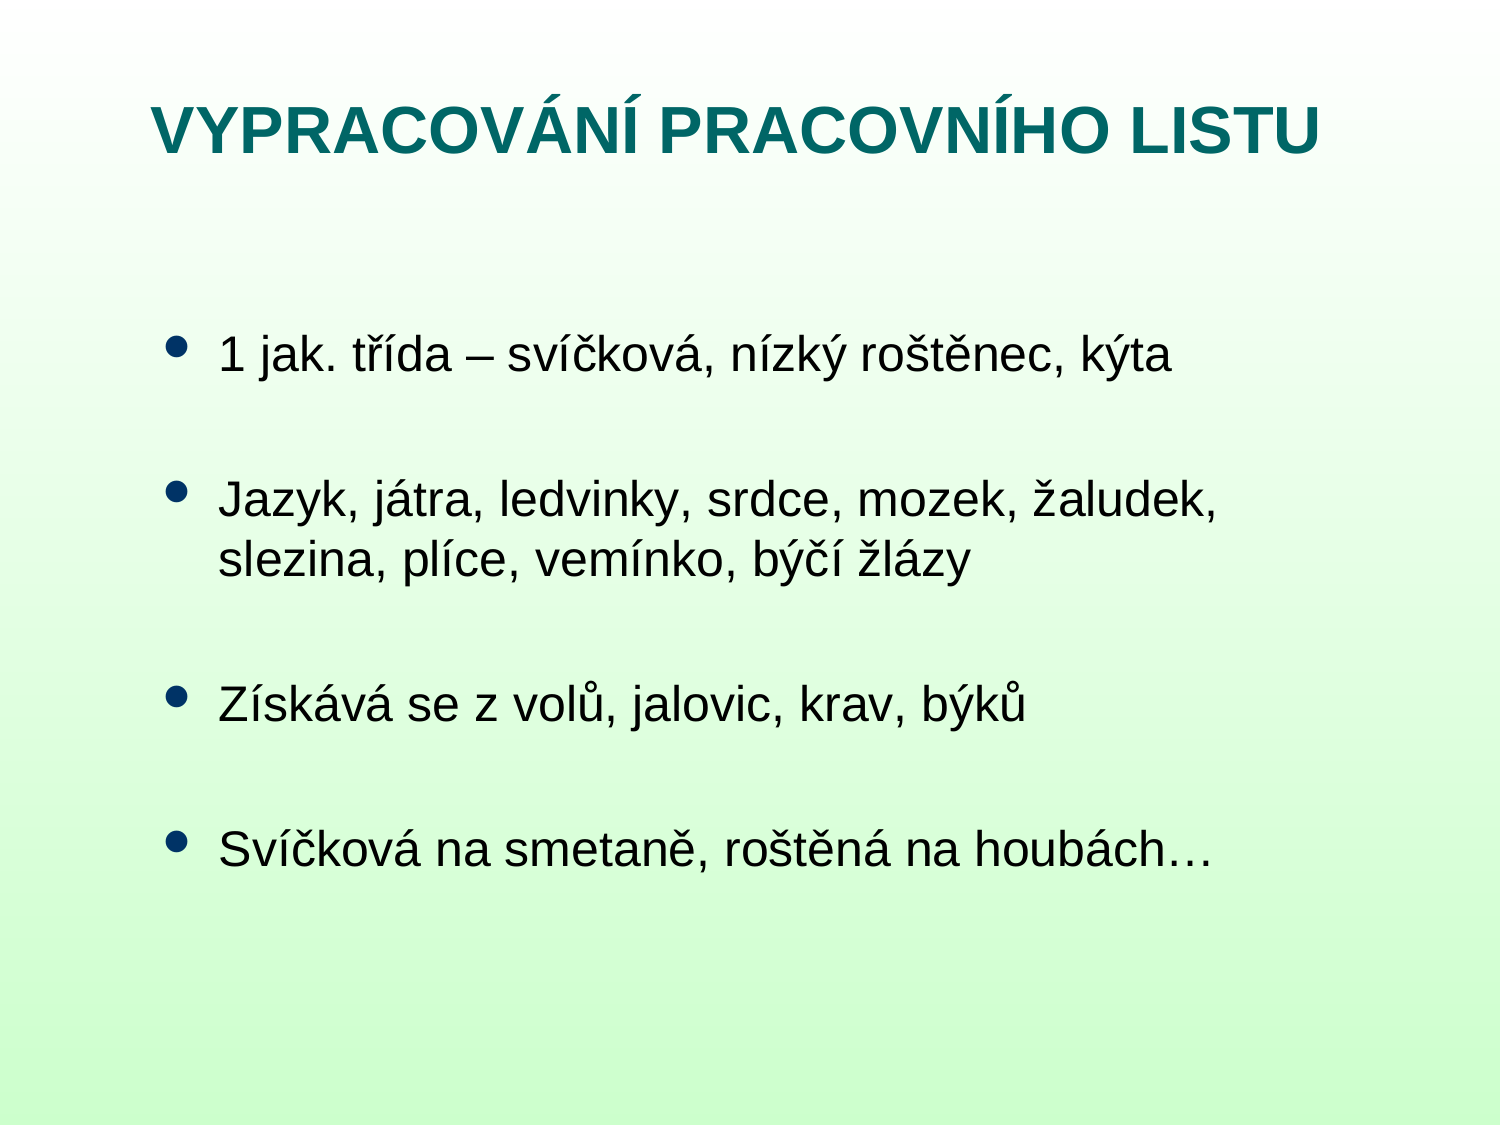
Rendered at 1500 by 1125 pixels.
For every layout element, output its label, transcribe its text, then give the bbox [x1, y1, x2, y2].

title VYPRACOVÁNÍ PRACOVNÍHO LISTU [135, 11, 1413, 176]
list 1 jak. třída – svíčková, nízký roštěnec, kýta Jazyk, játra, ledvinky, srdce, mozek, žaludek, slezina, plíce, vemínko, býčí žlázy Získává se z volů, jalovic, krav, býků Svíčková na smetaně, roštěná na houbách… [147, 314, 1410, 999]
